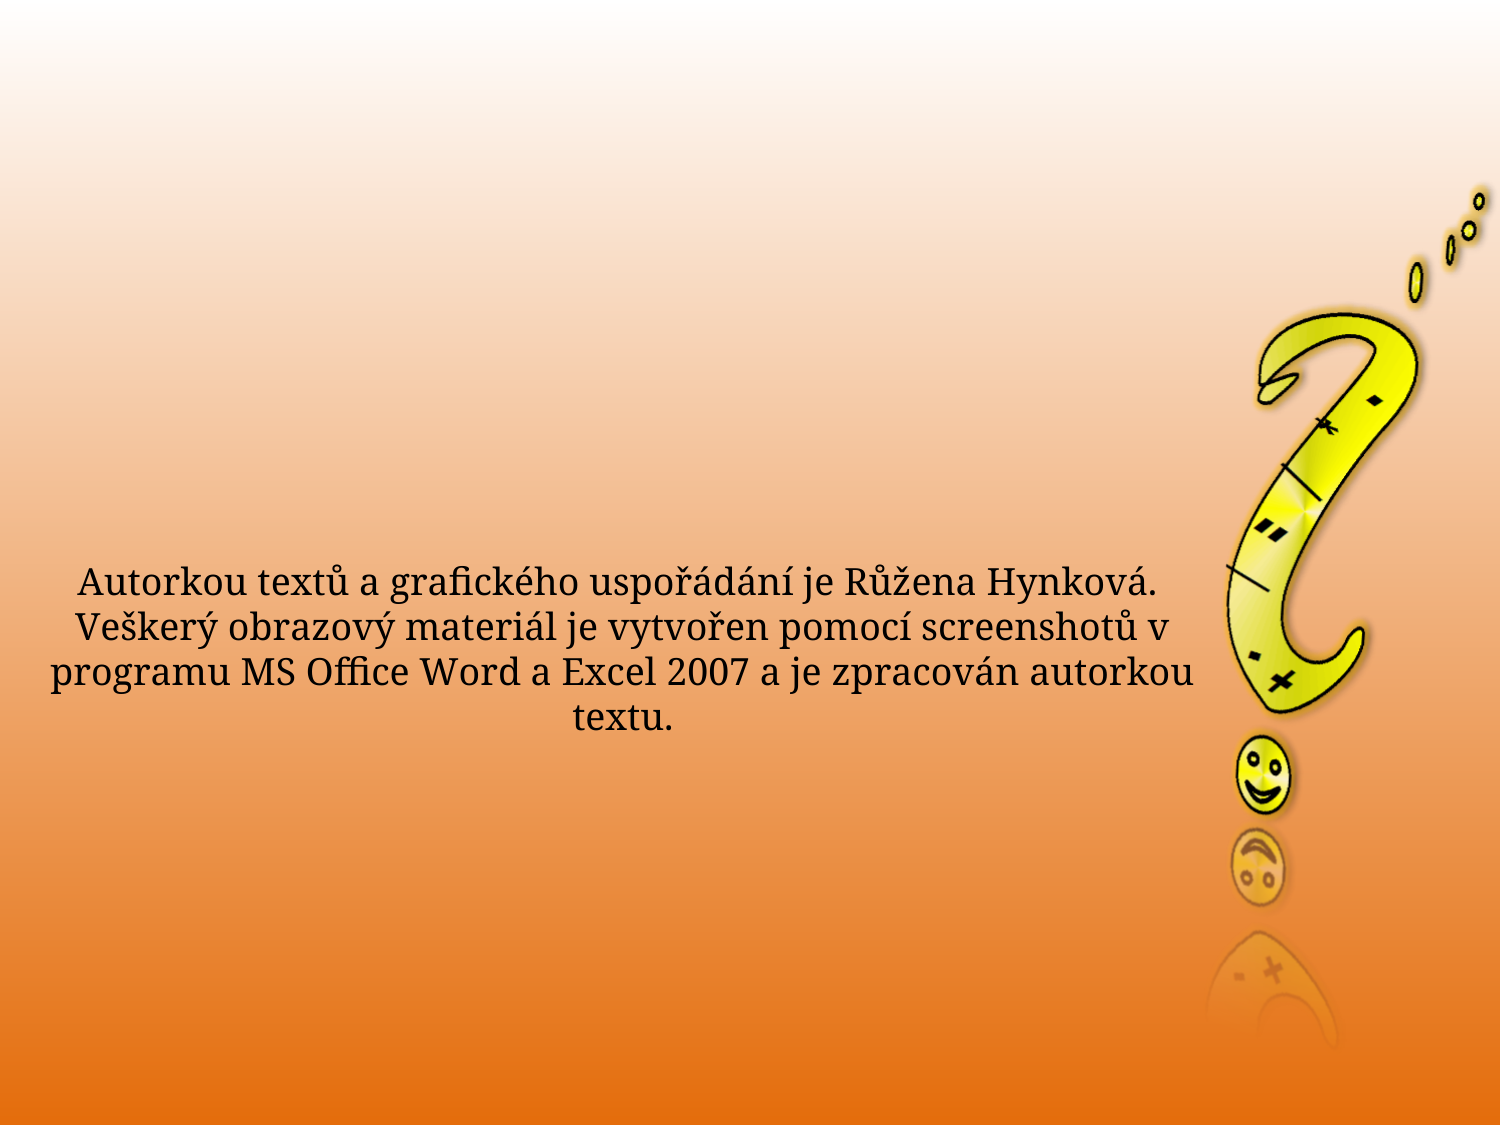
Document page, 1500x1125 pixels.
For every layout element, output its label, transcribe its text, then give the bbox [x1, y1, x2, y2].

picture [1171, 160, 1500, 1125]
text_box Autorkou textů a grafického uspořádání je Růžena Hynková. Veškerý obrazový materiál je vytvořen pomocí screenshotů v programu MS Office Word a Excel 2007 a je zpracován autorkou textu. [0, 550, 1247, 792]
